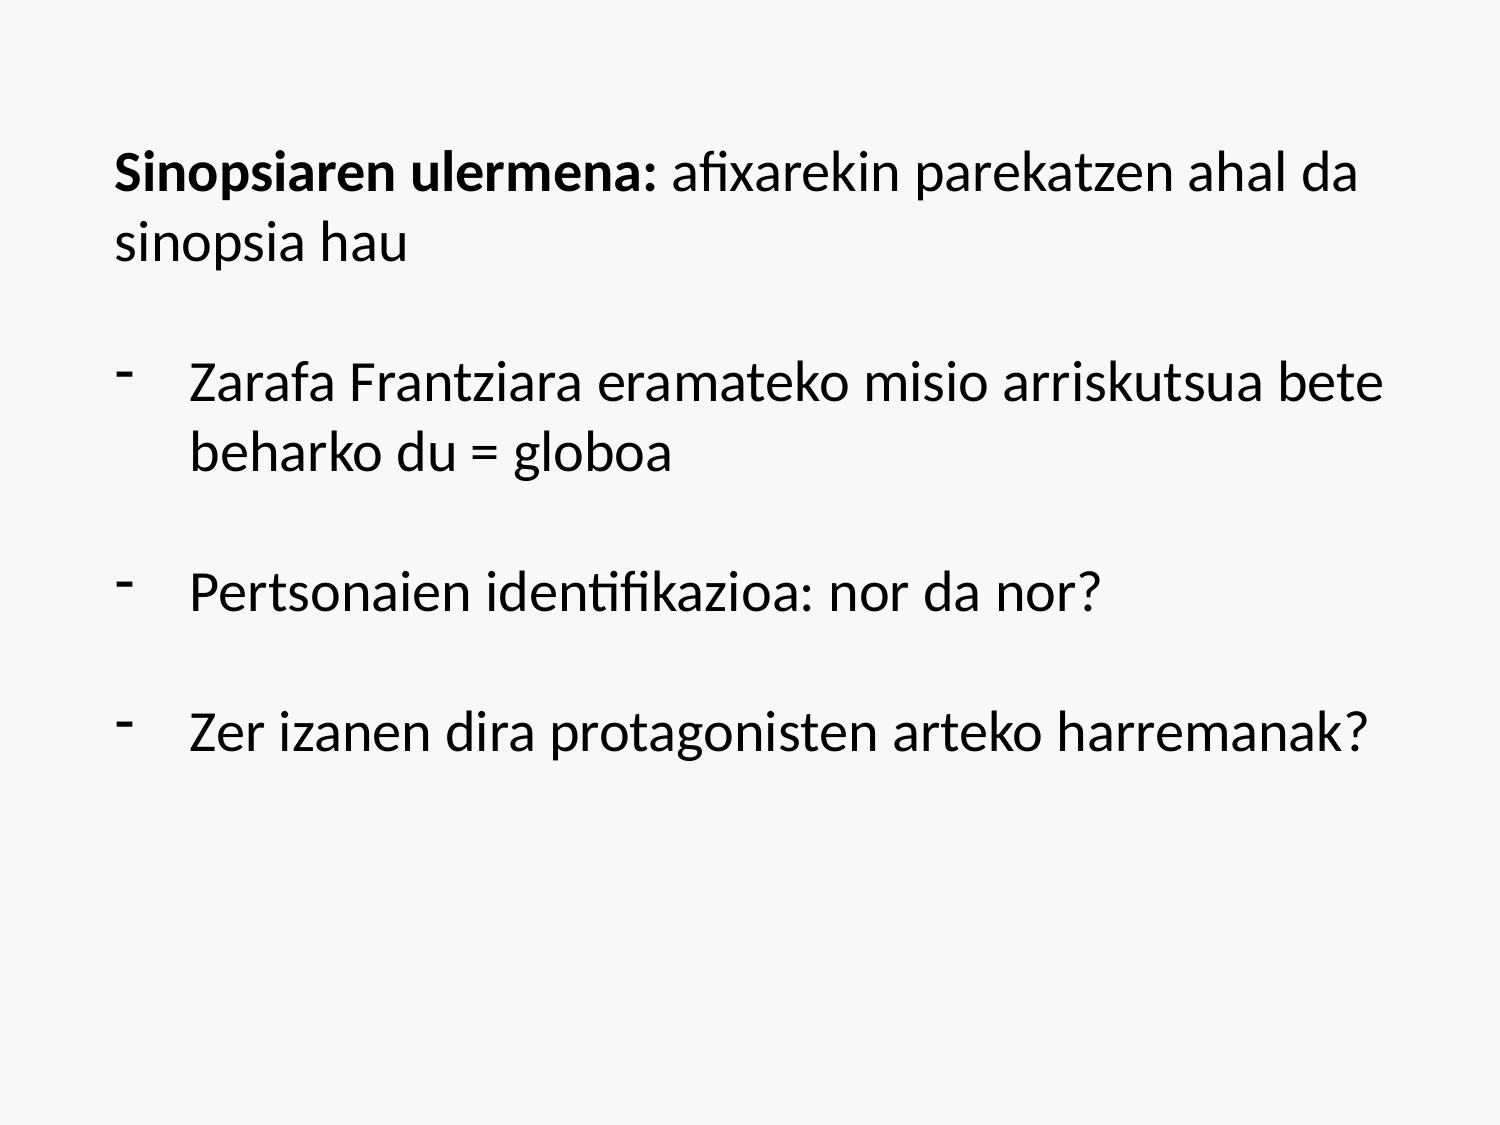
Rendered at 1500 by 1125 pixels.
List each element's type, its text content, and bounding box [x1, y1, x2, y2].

text_box Sinopsiaren ulermena: afixarekin parekatzen ahal da sinopsia hau Zarafa Frantziara eramateko misio arriskutsua bete beharko du = globoa Pertsonaien identifikazioa: nor da nor? Zer izanen dira protagonisten arteko harremanak? [100, 125, 1412, 931]
